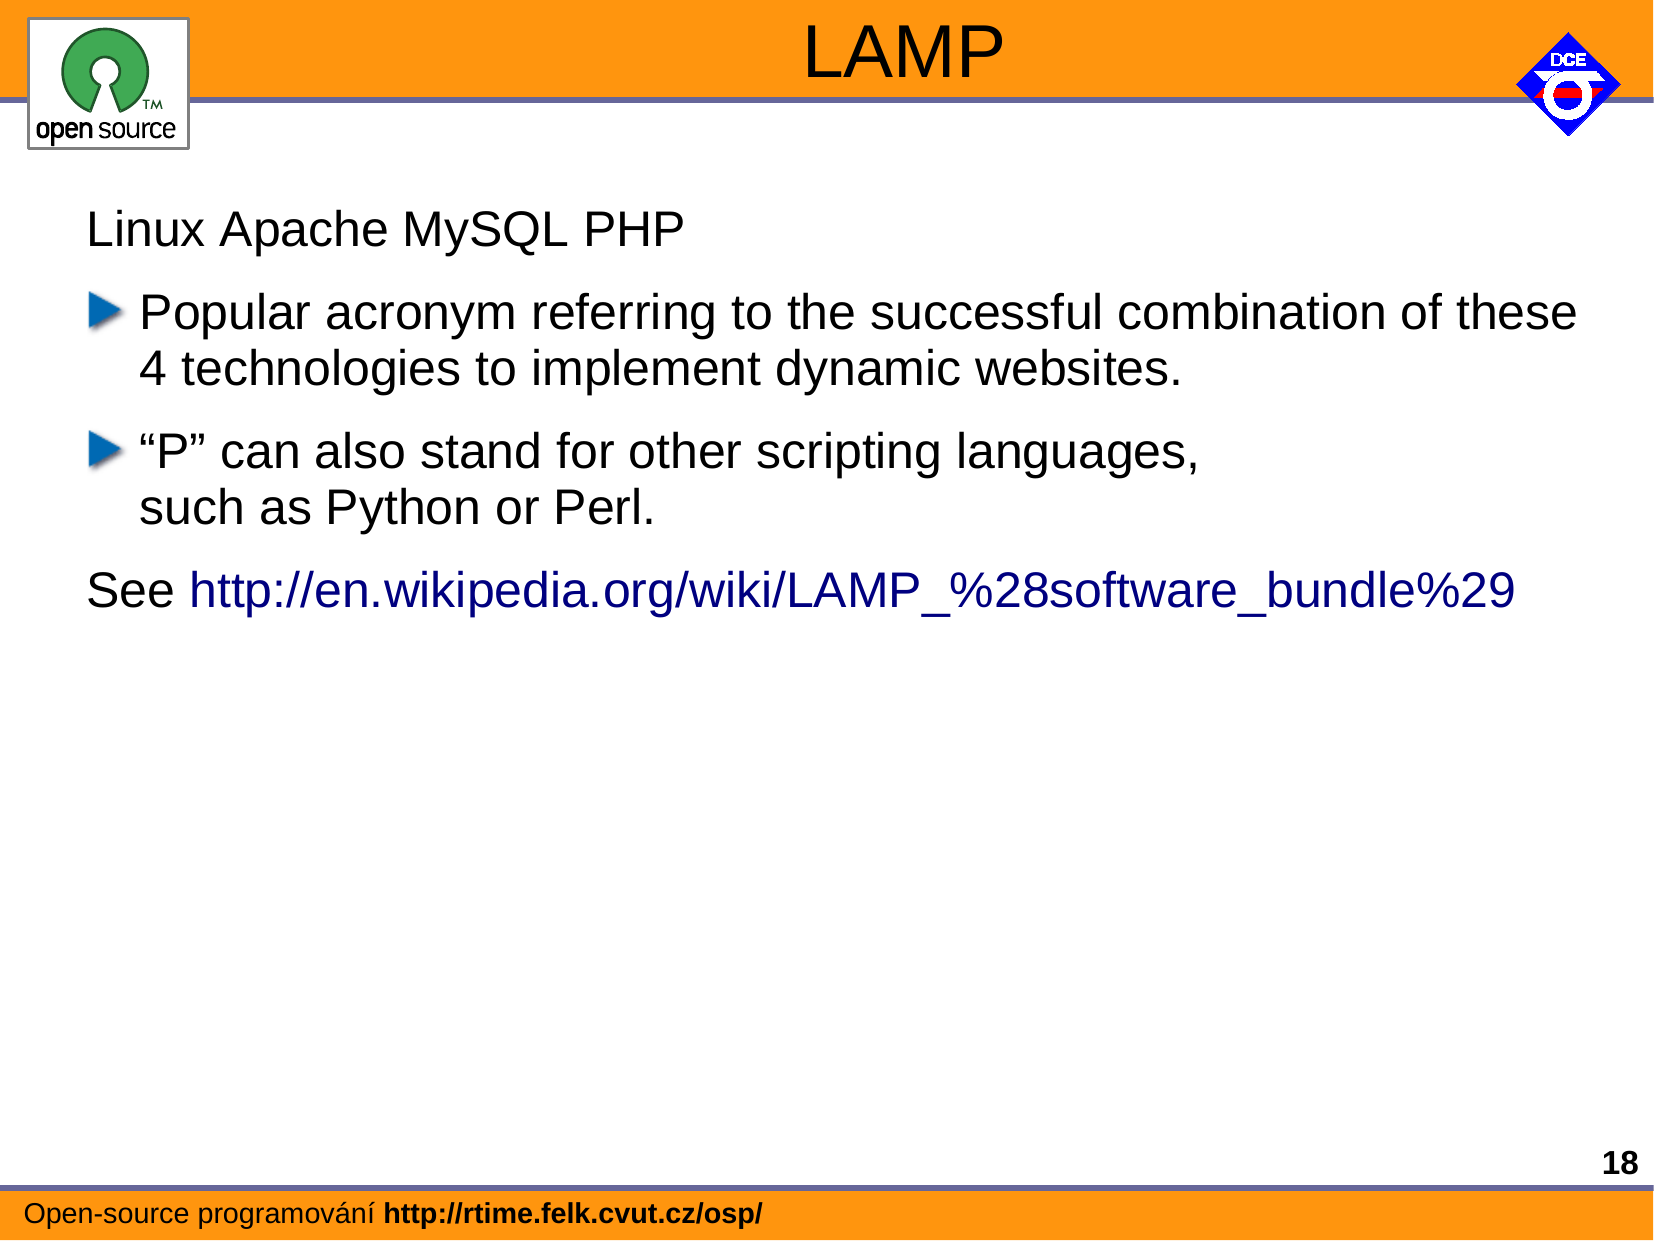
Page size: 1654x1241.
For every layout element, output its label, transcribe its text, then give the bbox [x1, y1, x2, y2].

title LAMP [178, 4, 1631, 98]
list Linux Apache MySQL PHP Popular acronym referring to the successful combination of these 4 technologies to implement dynamic websites. “P” can also stand for other scripting languages, such as Python or Perl. See http://en.wikipedia.org/wiki/LAMP_%28software_bundle%29 [68, 201, 1592, 1118]
